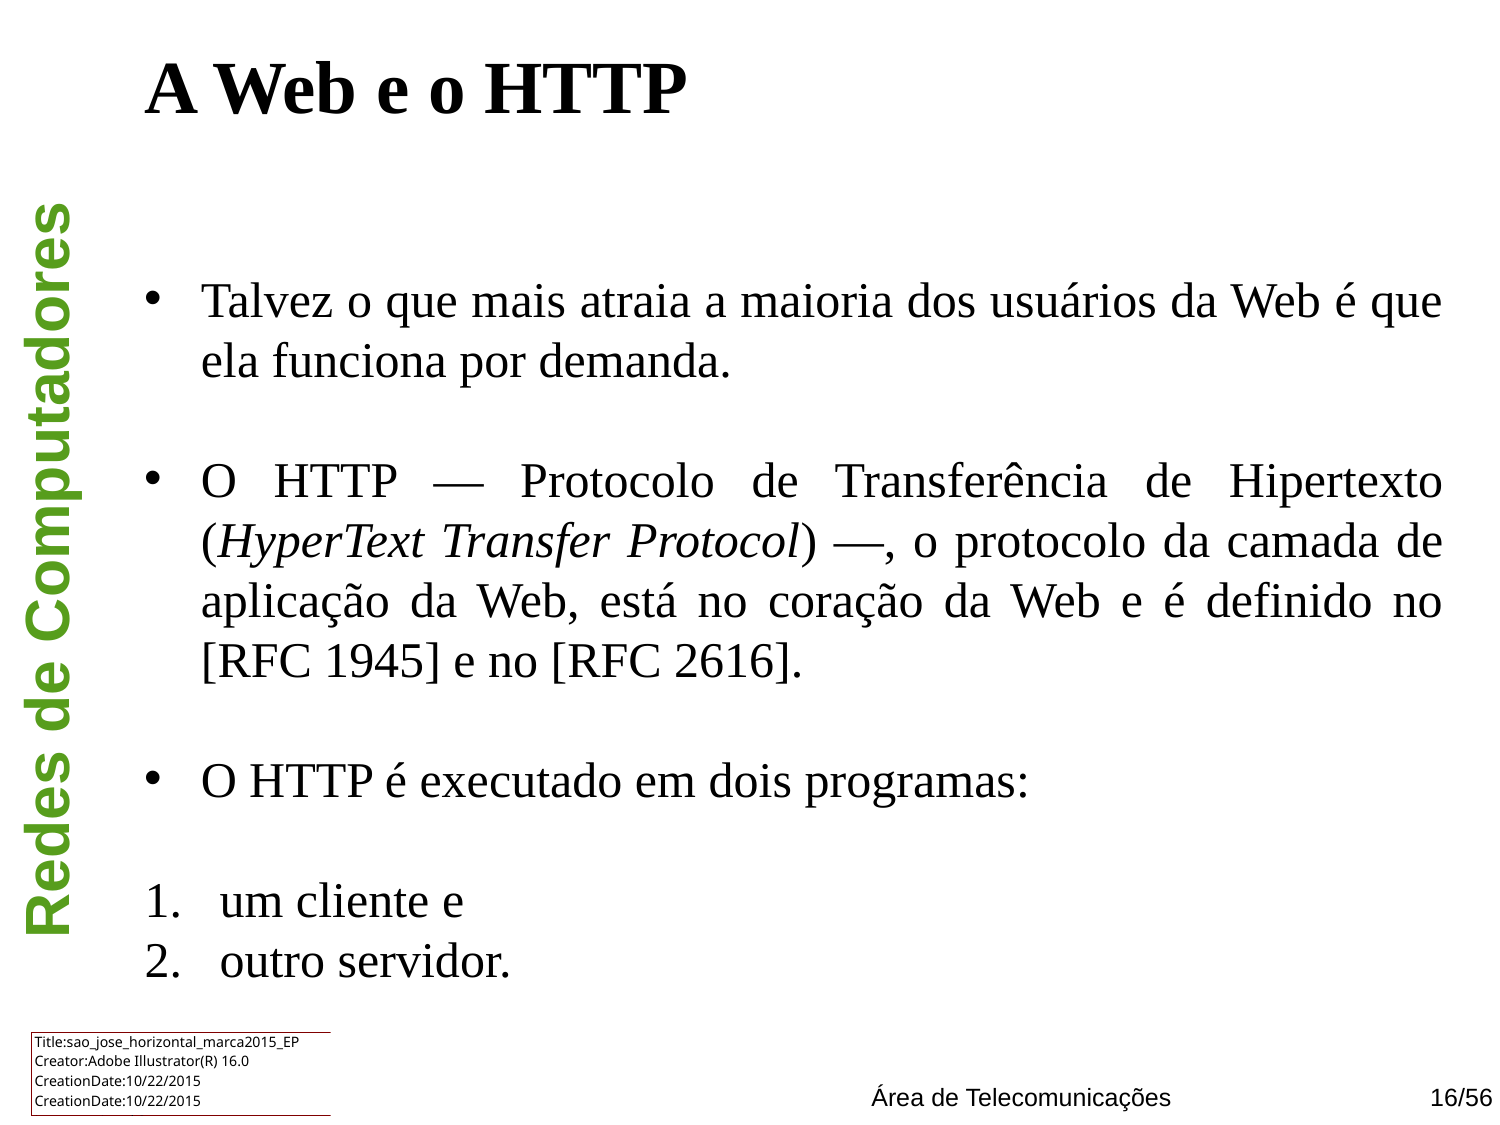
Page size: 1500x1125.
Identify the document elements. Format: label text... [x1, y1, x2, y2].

text_box A Web e o HTTP [129, 30, 1430, 315]
text_box Talvez o que mais atraia a maioria dos usuários da Web é que ela funciona por demanda. O HTTP — Protocolo de Transferência de Hipertexto (HyperText Transfer Protocol) —, o protocolo da camada de aplicação da Web, está no coração da Web e é definido no [RFC 1945] e no [RFC 2616]. O HTTP é executado em dois programas: um cliente e outro servidor. [129, 259, 1459, 1083]
